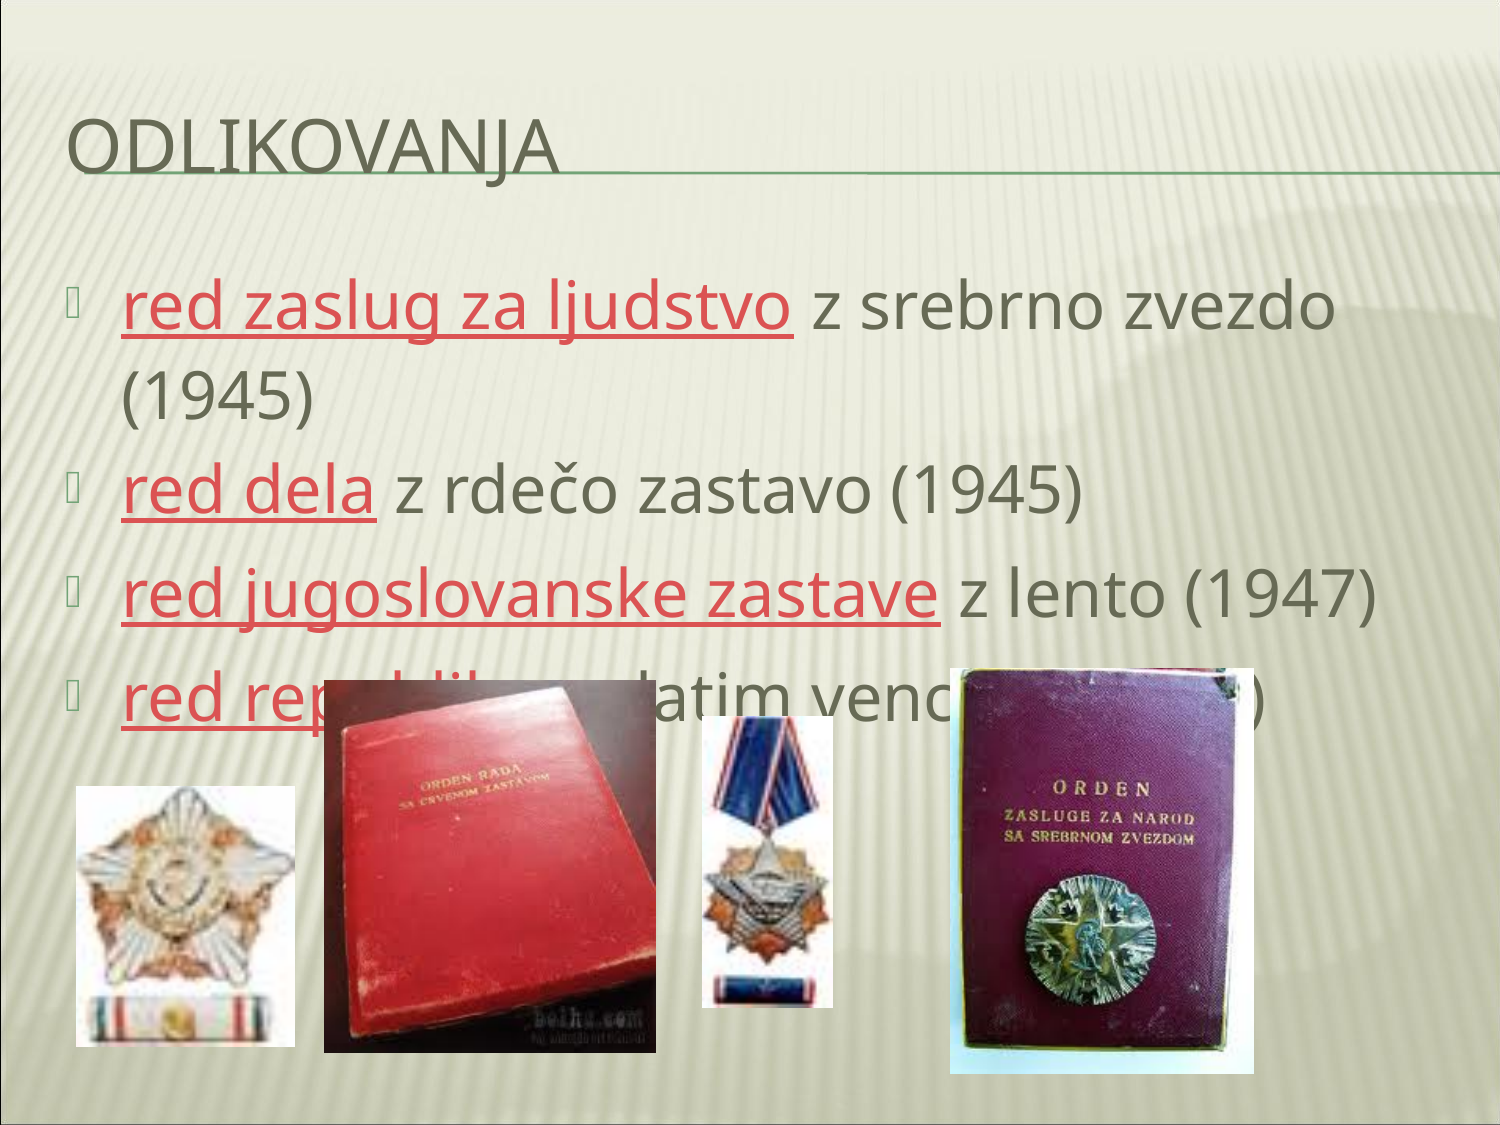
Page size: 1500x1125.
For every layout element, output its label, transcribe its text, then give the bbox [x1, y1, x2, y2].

picture [0, 0, 1500, 1125]
title Odlikovanja [50, 75, 1475, 213]
list red zaslug za ljudstvo z srebrno zvezdo (1945) red dela z rdečo zastavo (1945) red jugoslovanske zastave z lento (1947) red republike z zlatim vencem (1960) [50, 254, 1475, 998]
